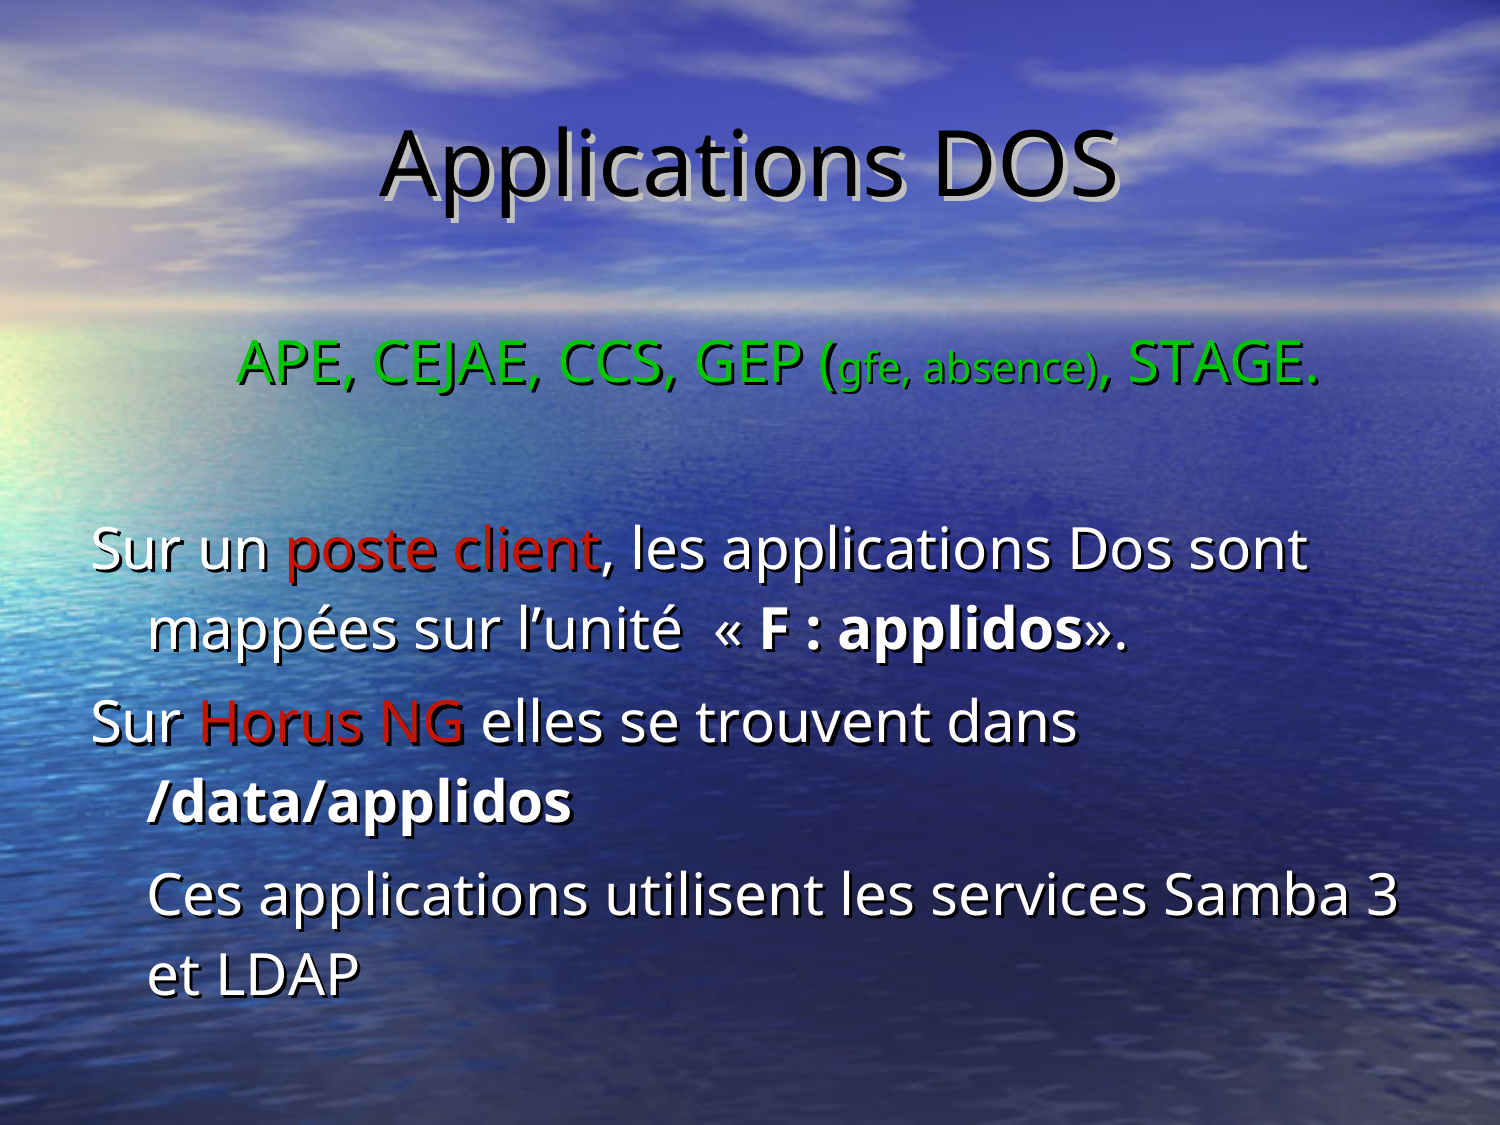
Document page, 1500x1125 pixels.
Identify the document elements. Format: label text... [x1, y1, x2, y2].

list APE, CEJAE, CCS, GEP (gfe, absence), STAGE. Sur un poste client, les applications Dos sont mappées sur l’unité « F : applidos». Sur Horus NG elles se trouvent dans /data/applidos Ces applications utilisent les services Samba 3 et LDAP [75, 312, 1426, 1125]
picture [0, 0, 1500, 1125]
title Applications DOS [75, 47, 1426, 276]
